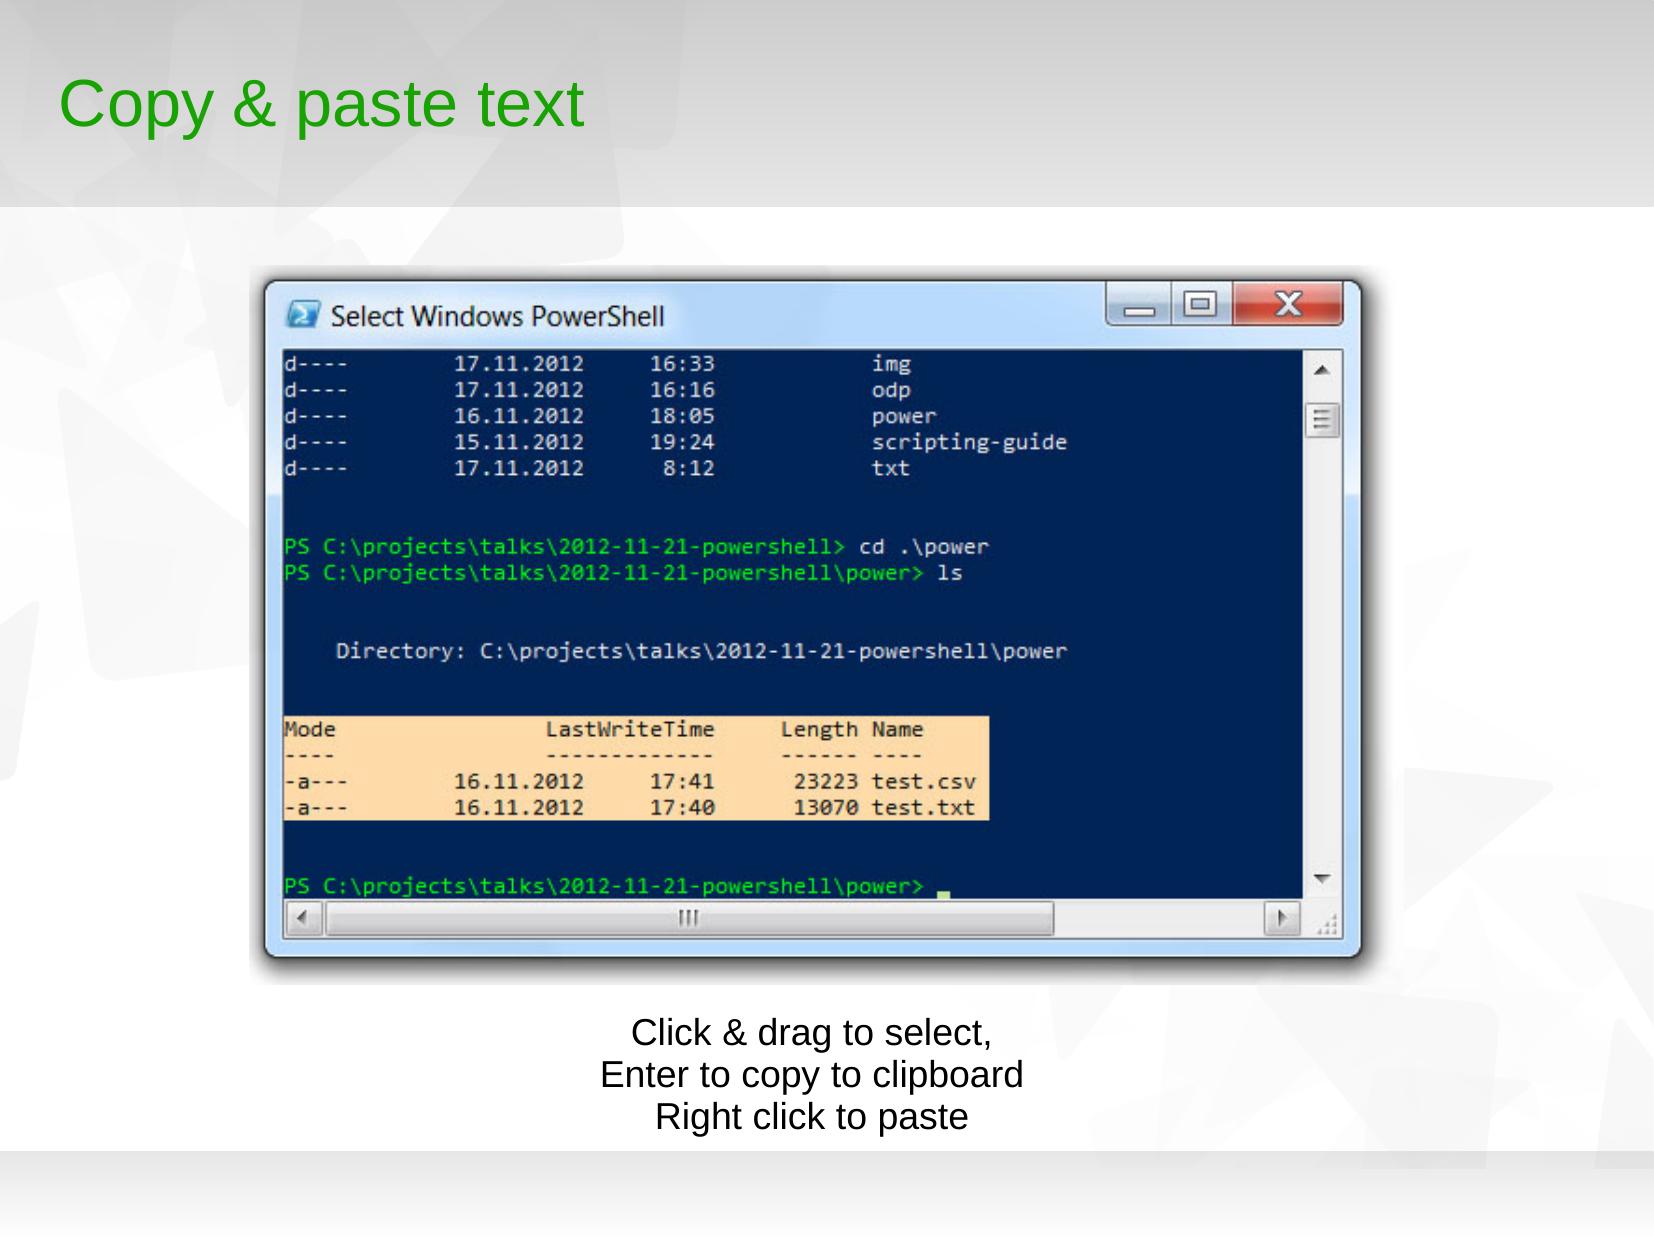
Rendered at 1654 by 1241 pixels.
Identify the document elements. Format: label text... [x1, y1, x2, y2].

text_box Click & drag to select, Enter to copy to clipboard Right click to paste [177, 1003, 1447, 1145]
picture [0, 0, 1654, 1169]
title Copy & paste text [59, 29, 1595, 178]
